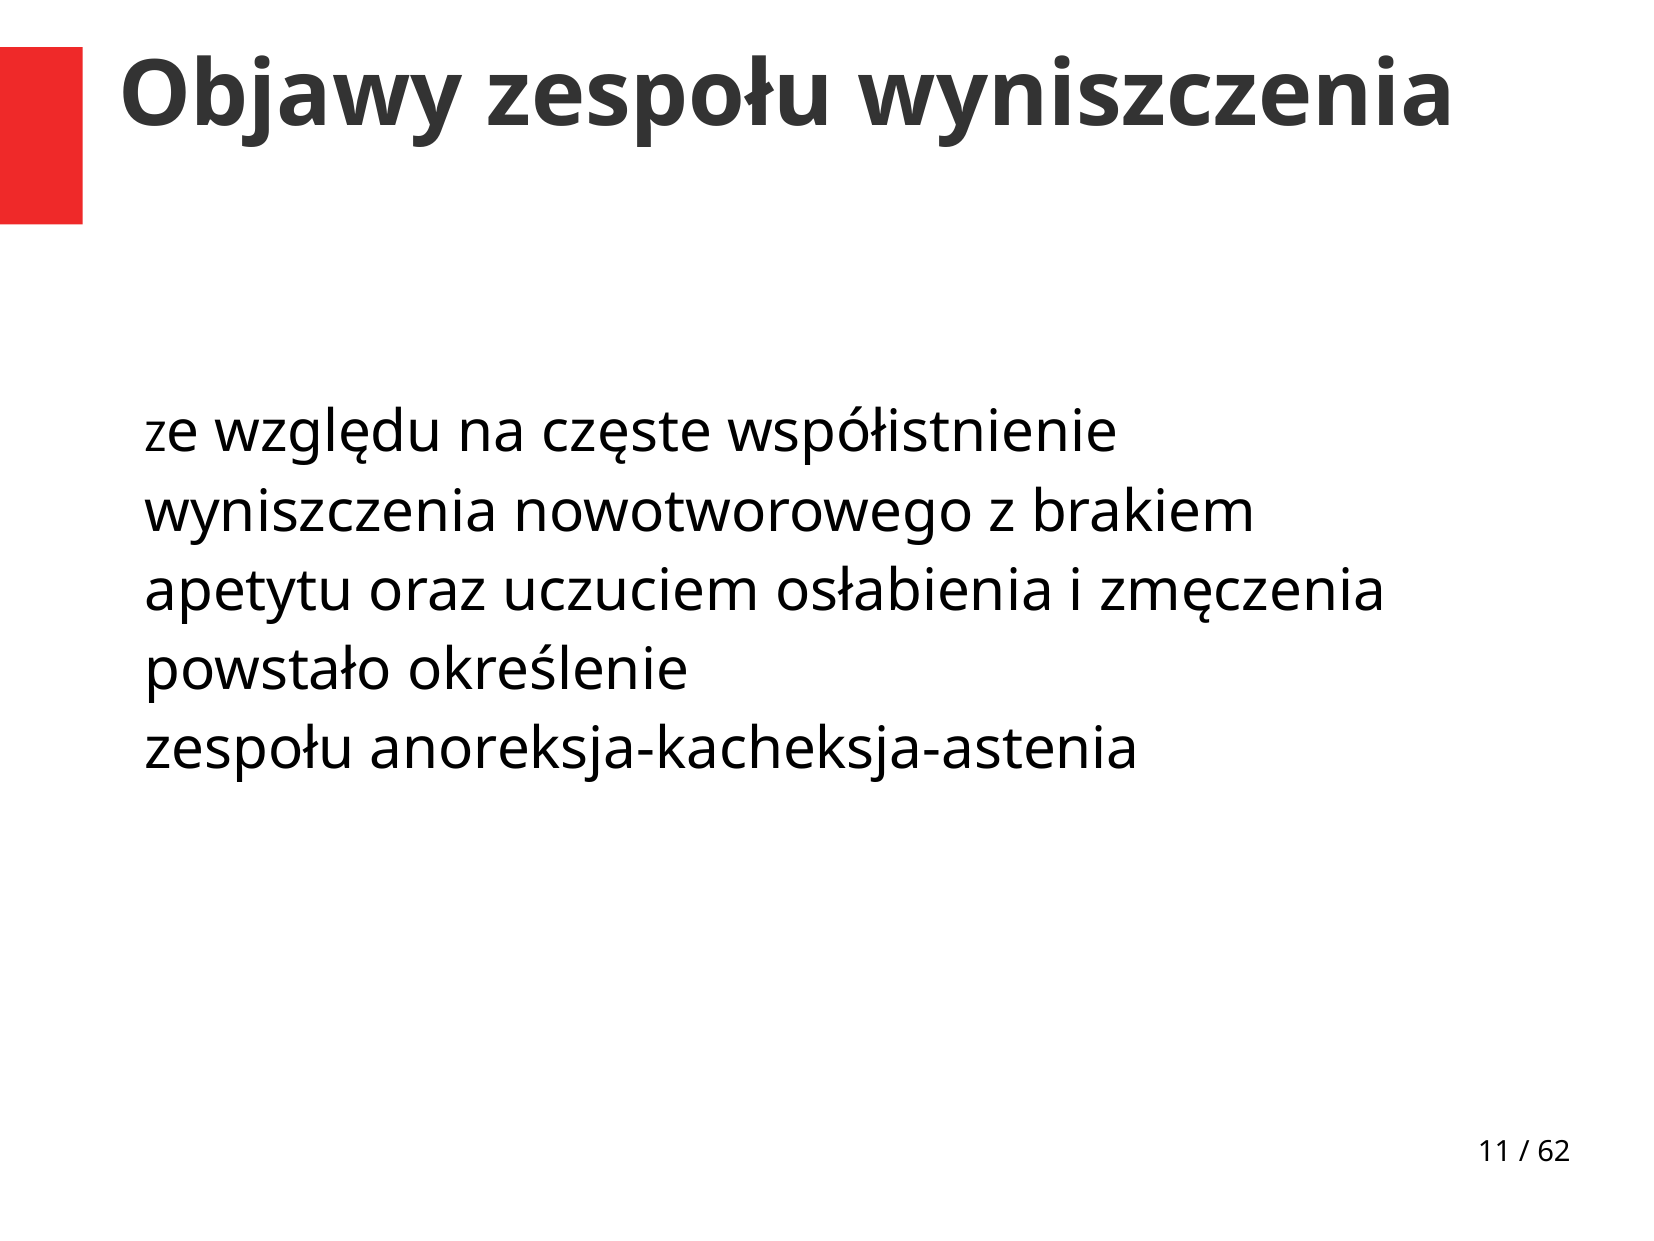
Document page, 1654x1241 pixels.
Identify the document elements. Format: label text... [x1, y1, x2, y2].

text_box Ze względu na częste współistnienie wyniszczenia nowotworowego z brakiem apetytu oraz uczuciem osłabienia i zmęczenia powstało określenie zespołu anoreksja-kacheksja-astenia [59, 382, 1489, 823]
title Objawy zespołu wyniszczenia [118, 0, 1571, 348]
